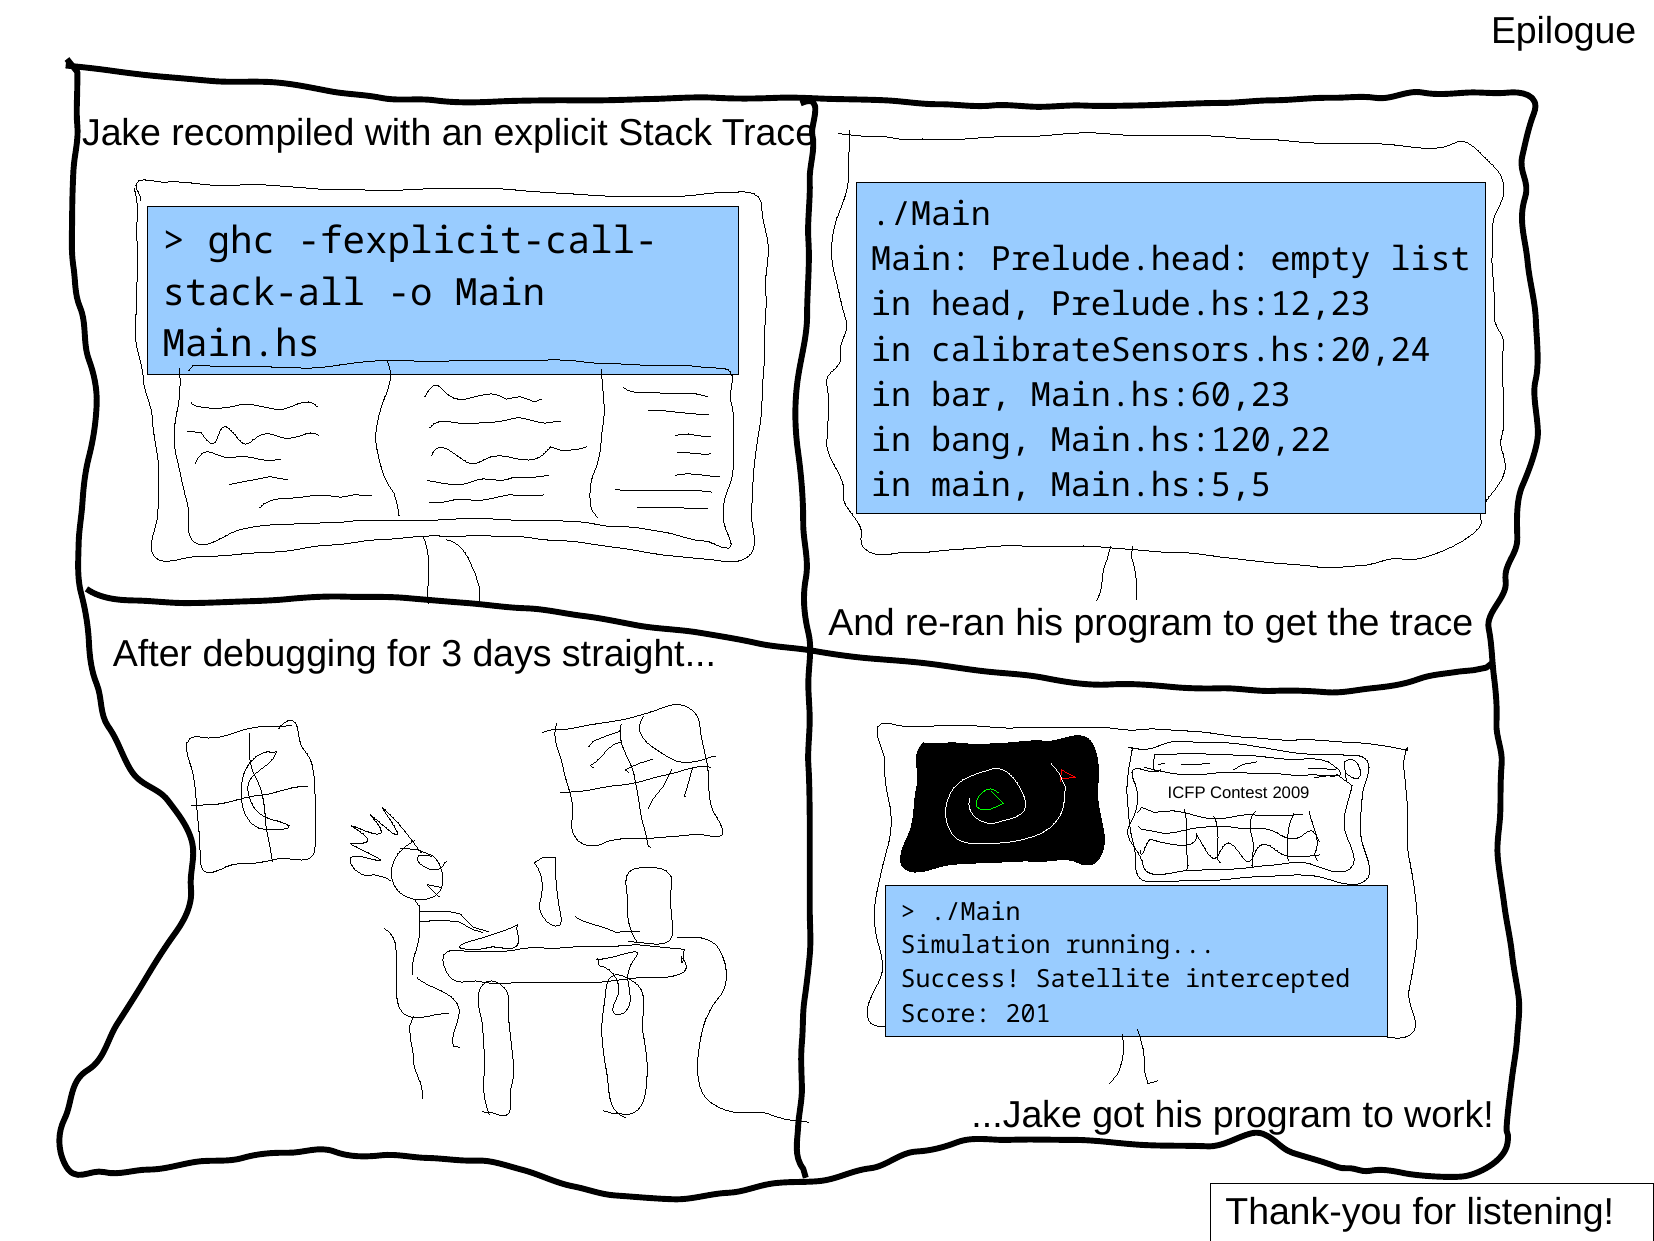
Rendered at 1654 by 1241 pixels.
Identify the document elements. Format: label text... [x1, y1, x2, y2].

text_box ICFP Contest 2009 [1152, 776, 1326, 812]
text_box [900, 735, 1105, 873]
text_box Epilogue [1476, 2, 1652, 64]
text_box > ./Main Simulation running... Success! Satellite intercepted Score: 201 [885, 885, 1388, 1017]
text_box ...Jake got his program to work! [956, 1085, 1509, 1147]
text_box And re-ran his program to get the trace [813, 594, 1488, 656]
text_box After debugging for 3 days straight... [98, 625, 798, 687]
text_box > ghc -fexplicit-call-stack-all -o Main Main.hs [147, 206, 739, 353]
text_box Thank-you for listening! [1210, 1183, 1654, 1241]
text_box Jake recompiled with an explicit Stack Trace [67, 103, 830, 166]
text_box ./Main Main: Prelude.head: empty list in head, Prelude.hs:12,23 in calibrateSensors.hs:20,24 in bar, Main.hs:60,23 in bang, Main.hs:120,22 in main, Main.hs:5,5 [856, 182, 1486, 469]
